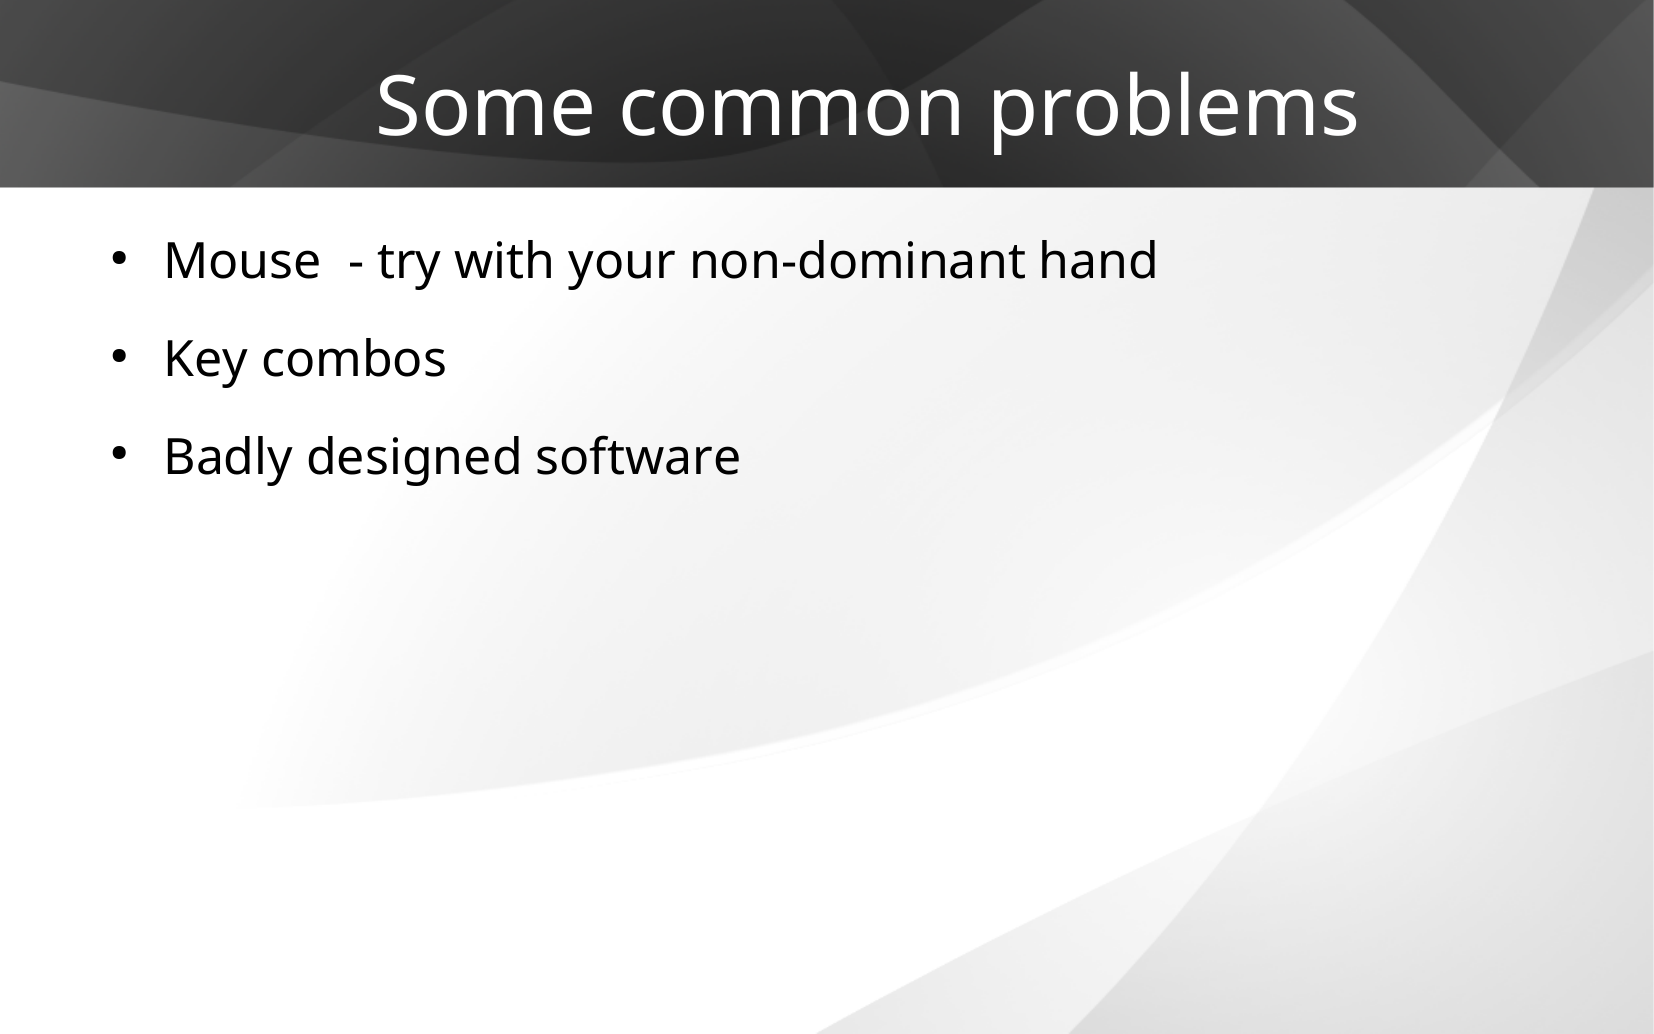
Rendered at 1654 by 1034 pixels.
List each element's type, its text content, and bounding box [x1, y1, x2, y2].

title Some common problems [124, 0, 1613, 208]
picture [0, 0, 1654, 1034]
list Mouse - try with your non-dominant hand Key combos Badly designed software [75, 225, 1613, 1013]
